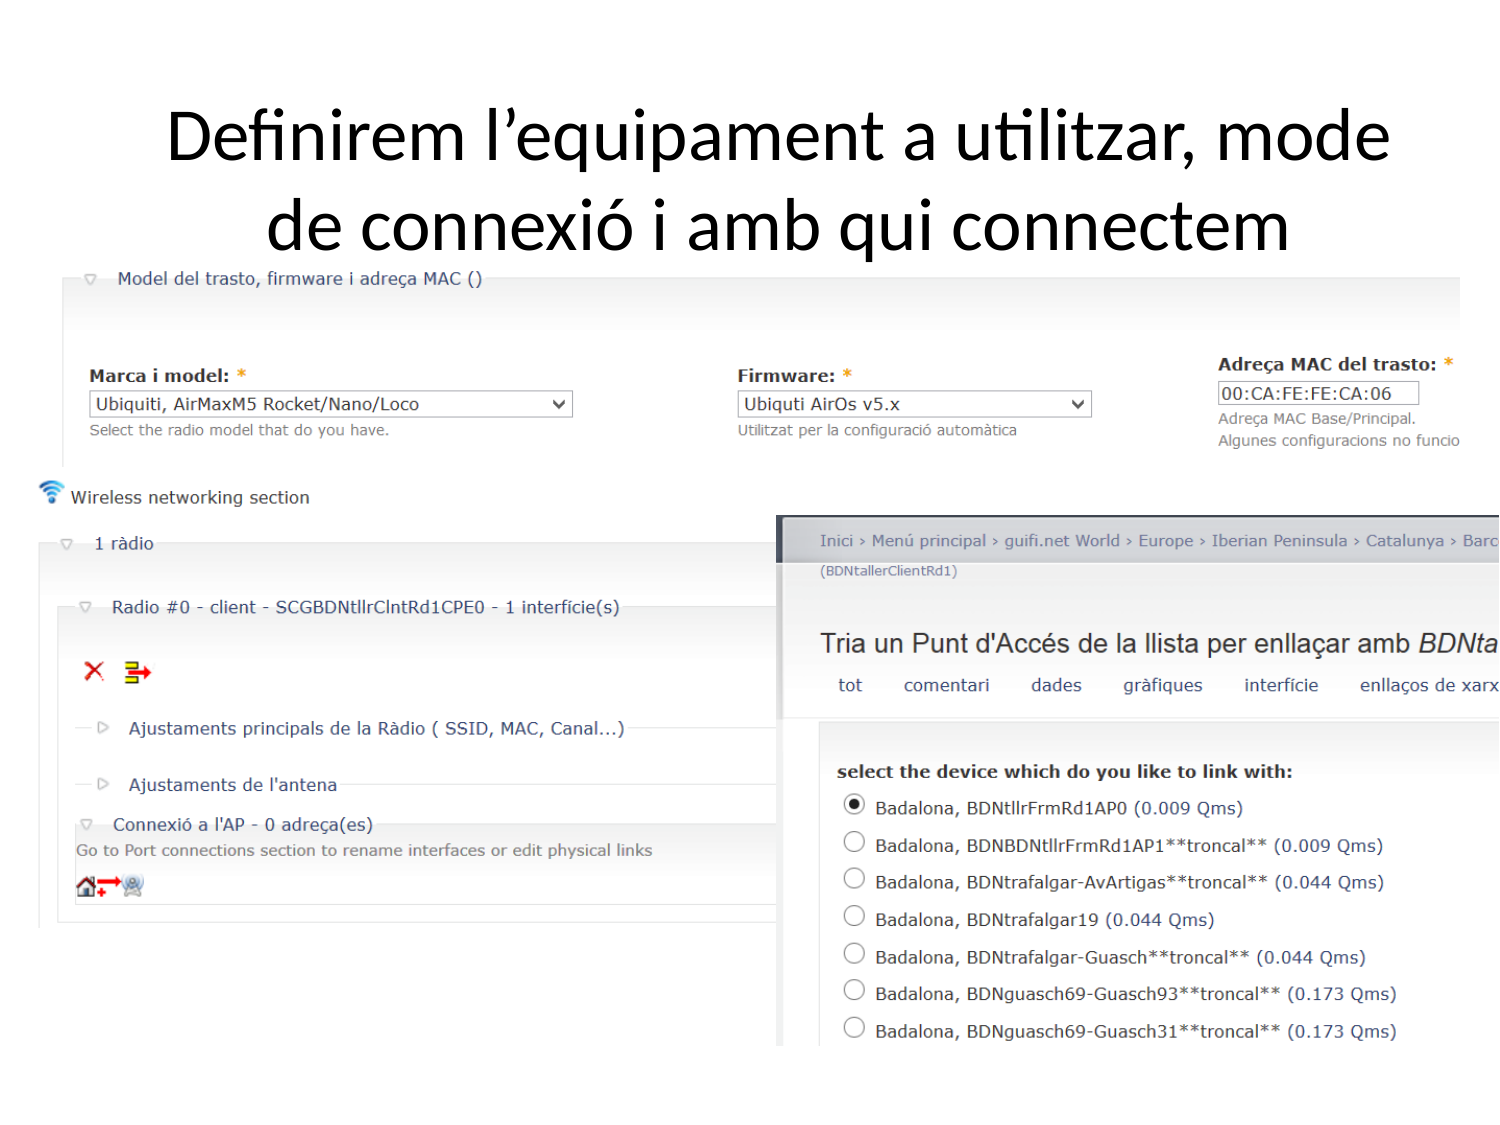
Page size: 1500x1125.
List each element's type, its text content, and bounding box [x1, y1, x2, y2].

text_box Definirem l’equipament a utilitzar, mode de connexió i amb qui connectem [147, 78, 1412, 197]
picture [24, 267, 1499, 1046]
